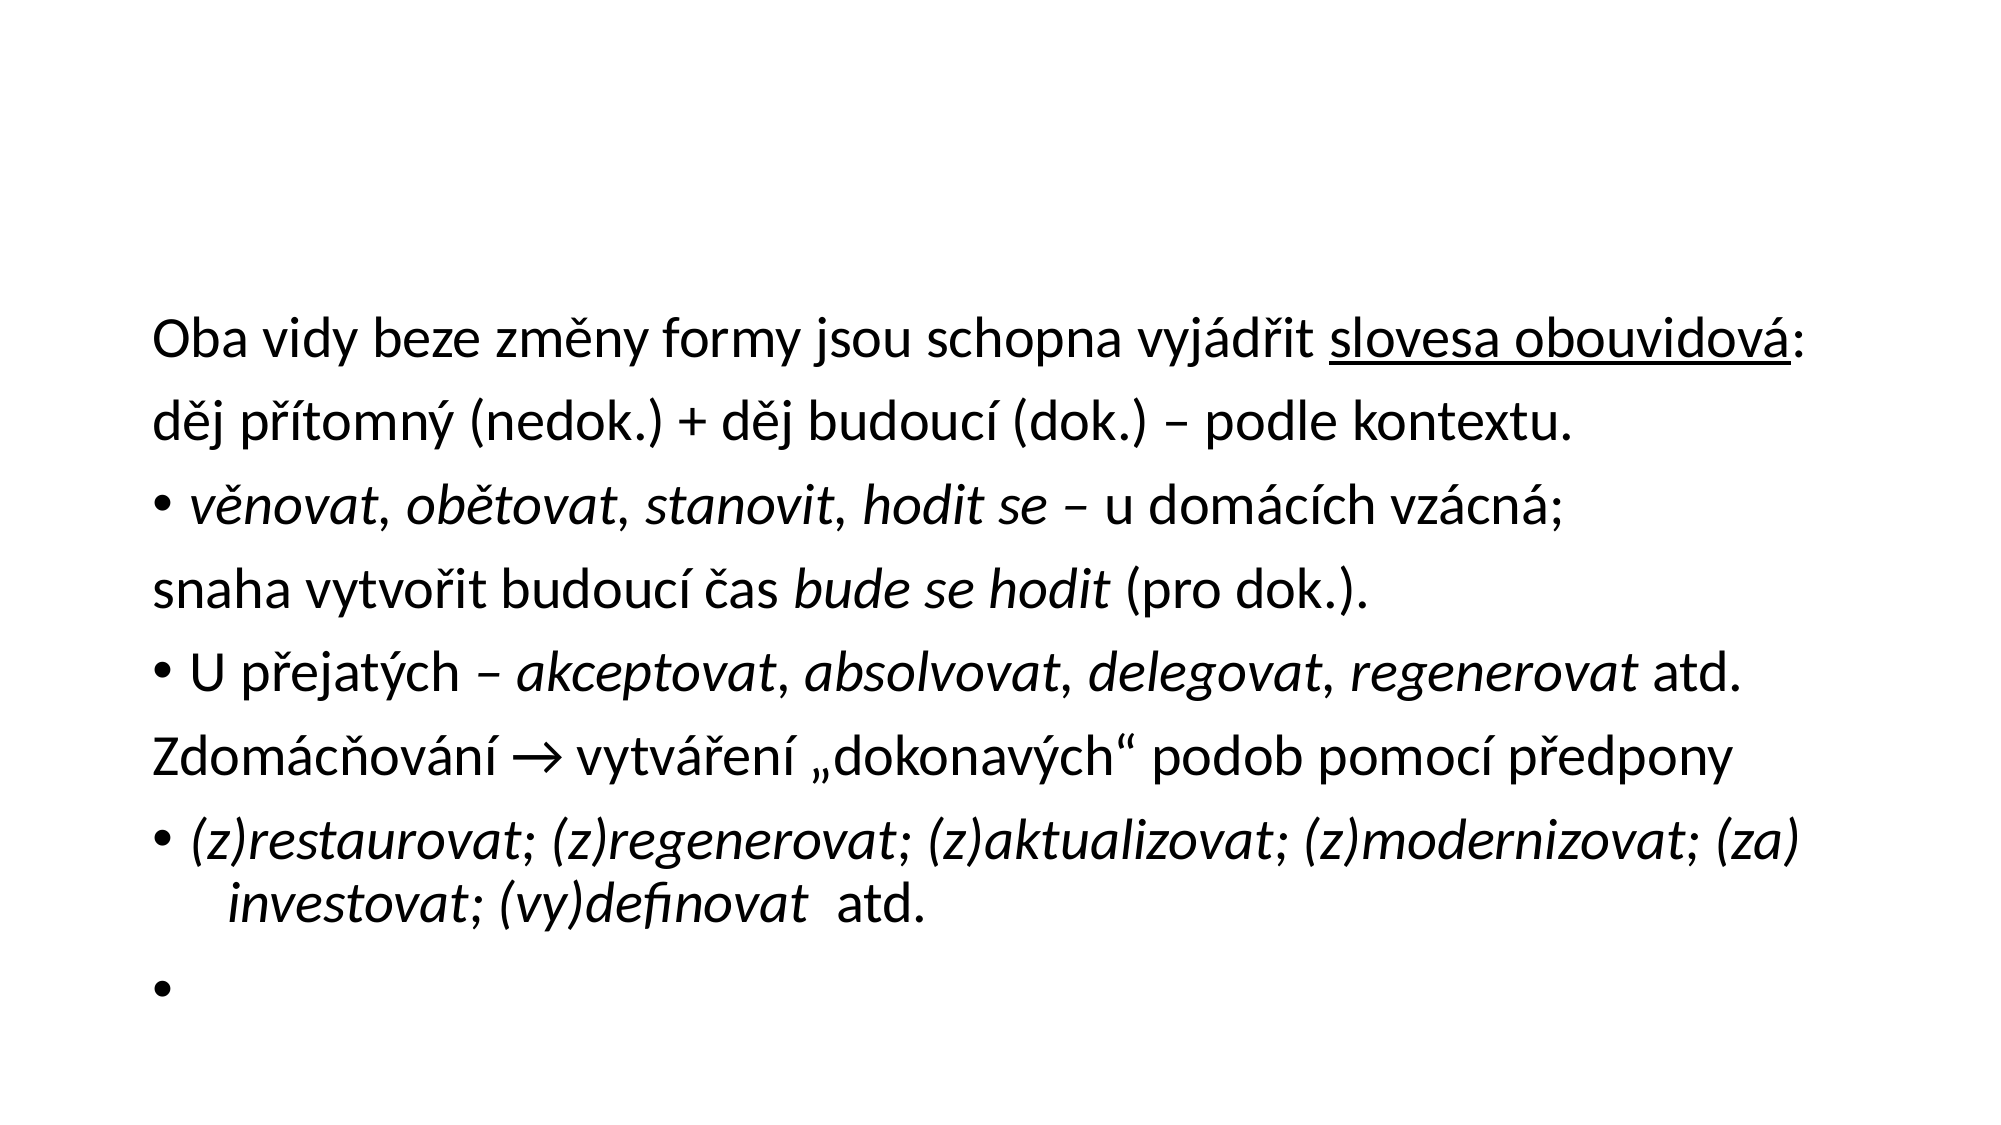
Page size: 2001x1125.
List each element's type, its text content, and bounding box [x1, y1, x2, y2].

list Oba vidy beze změny formy jsou schopna vyjádřit slovesa obouvidová: děj přítomný (nedok.) + děj budoucí (dok.) – podle kontextu. věnovat, obětovat, stanovit, hodit se – u domácích vzácná; snaha vytvořit budoucí čas bude se hodit (pro dok.). U přejatých – akceptovat, absolvovat, delegovat, regenerovat atd. Zdomácňování → vytváření „dokonavých“ podob pomocí předpony (z)restaurovat; (z)regenerovat; (z)aktualizovat; (z)modernizovat; (za) investovat; (vy)definovat atd. [137, 299, 1863, 1014]
